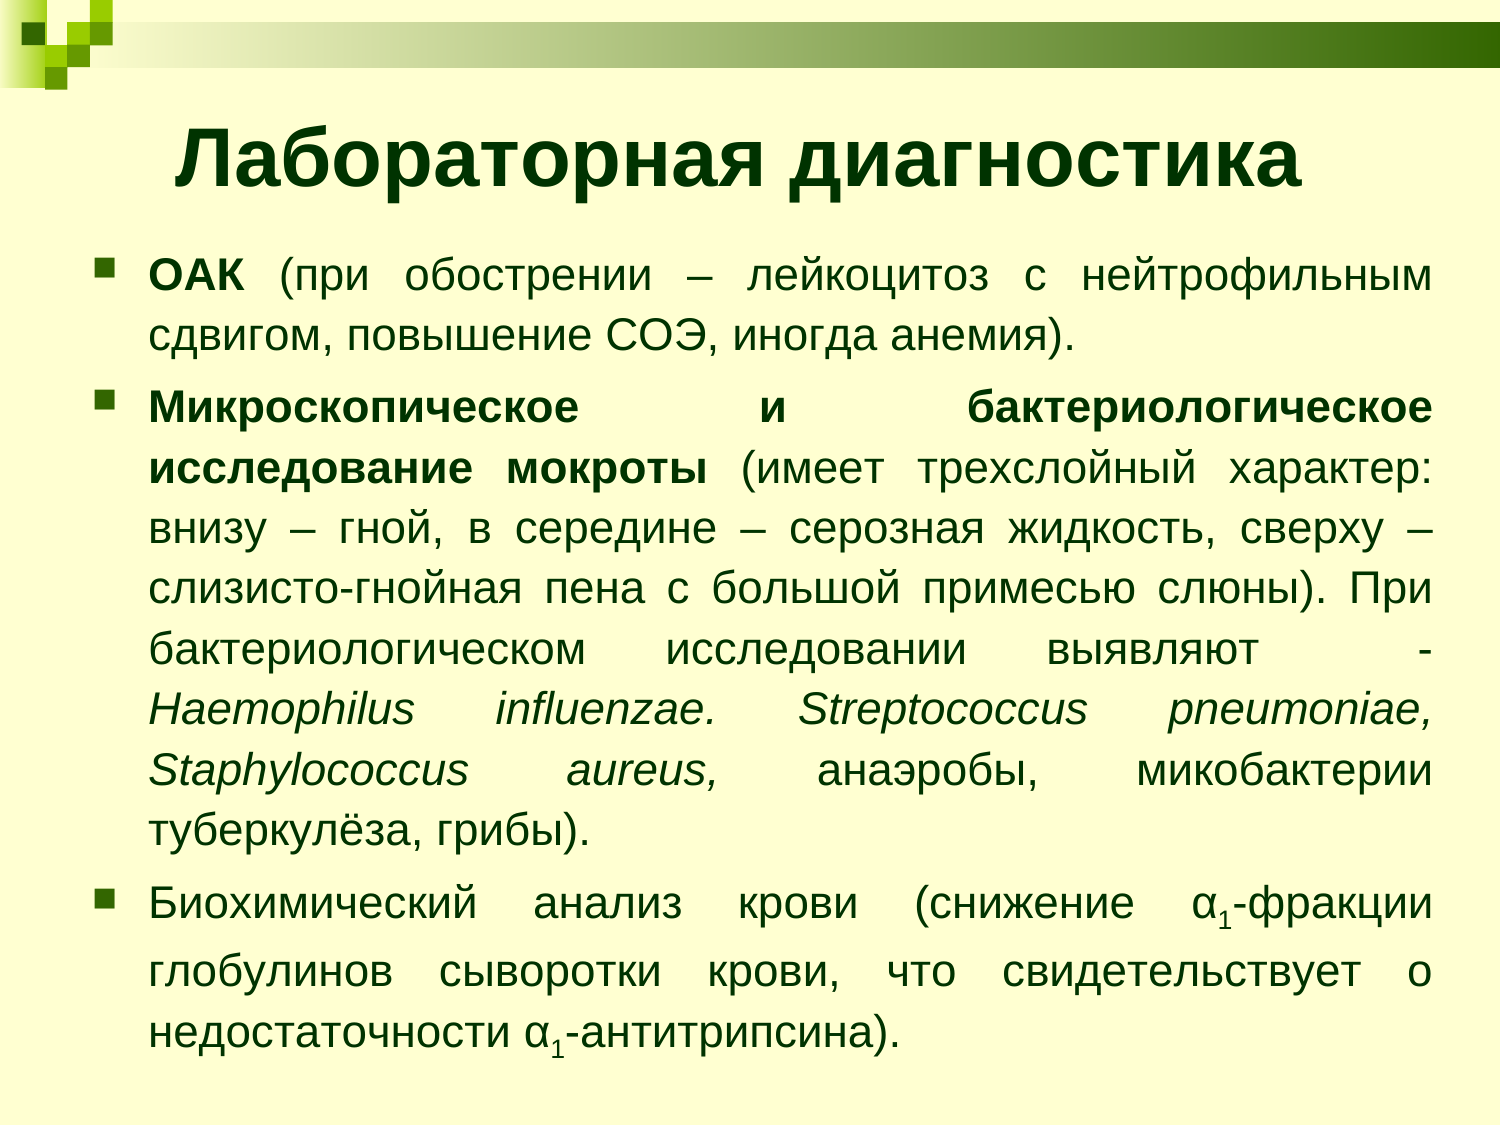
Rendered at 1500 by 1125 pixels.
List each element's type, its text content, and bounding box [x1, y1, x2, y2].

list ОАК (при обострении – лейкоцитоз с нейтрофильным сдвигом, повышение СОЭ, иногда анемия). Микроскопическое и бактериологическое исследование мокроты (имеет трехслойный характер: внизу – гной, в середине – серозная жидкость, сверху – слизисто-гнойная пена с большой примесью слюны). При бактериологическом исследовании выявляют - Haemophilus influenzae. Streptococcus pneumoniae, Staphylococcus aureus, анаэробы, микобактерии туберкулёза, грибы). Биохимический анализ крови (снижение α1-фракции глобулинов сыворотки крови, что свидетельствует о недостаточности α1-антитрипсина). [76, 231, 1449, 1125]
title Лабораторная диагностика [76, 78, 1402, 229]
